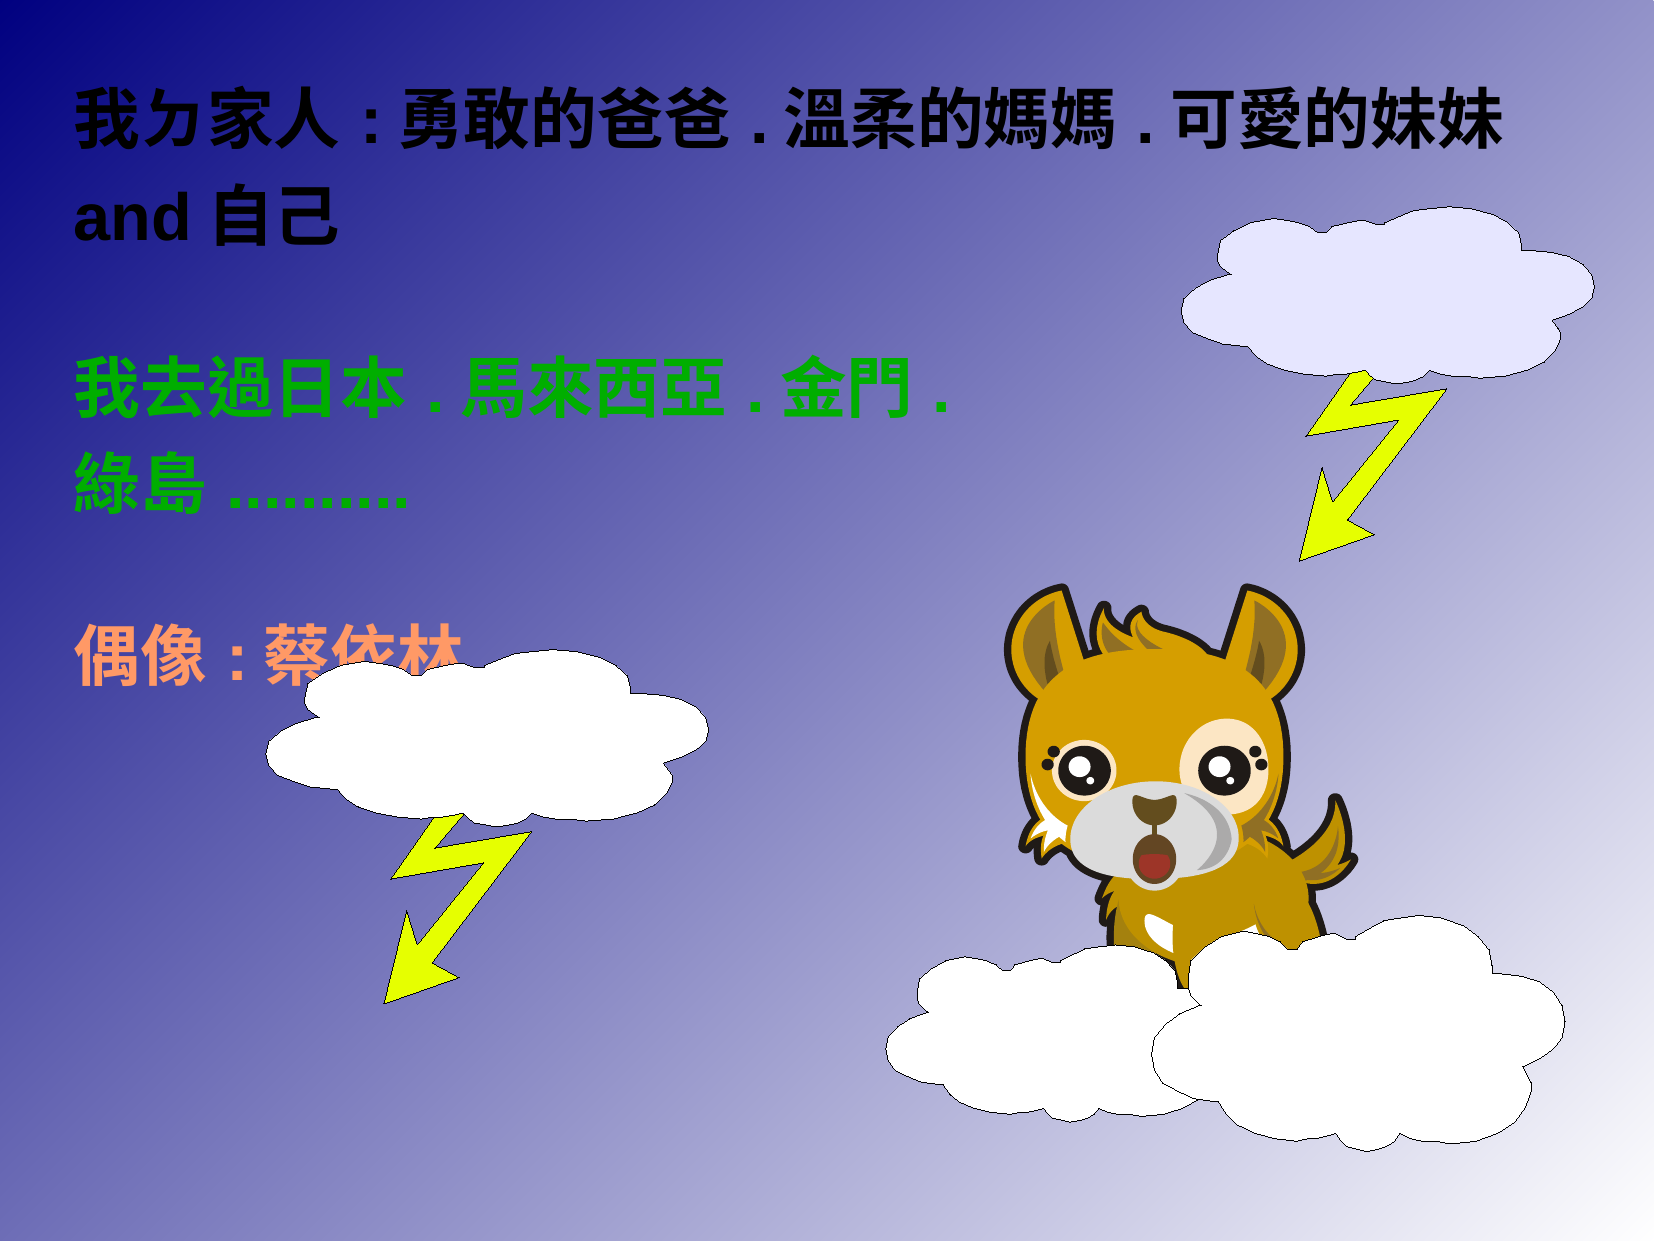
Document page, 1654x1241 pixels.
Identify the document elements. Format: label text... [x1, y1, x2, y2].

text_box [265, 649, 709, 1004]
picture [1003, 583, 1359, 988]
text_box [1181, 206, 1595, 562]
text_box [885, 915, 1566, 1152]
text_box 我ㄉ家人:勇敢的爸爸.溫柔的媽媽.可愛的妹妹and自己 我去過日本.馬來西亞.金門. 綠島.......... 偶像:蔡依林 [59, 59, 1595, 797]
